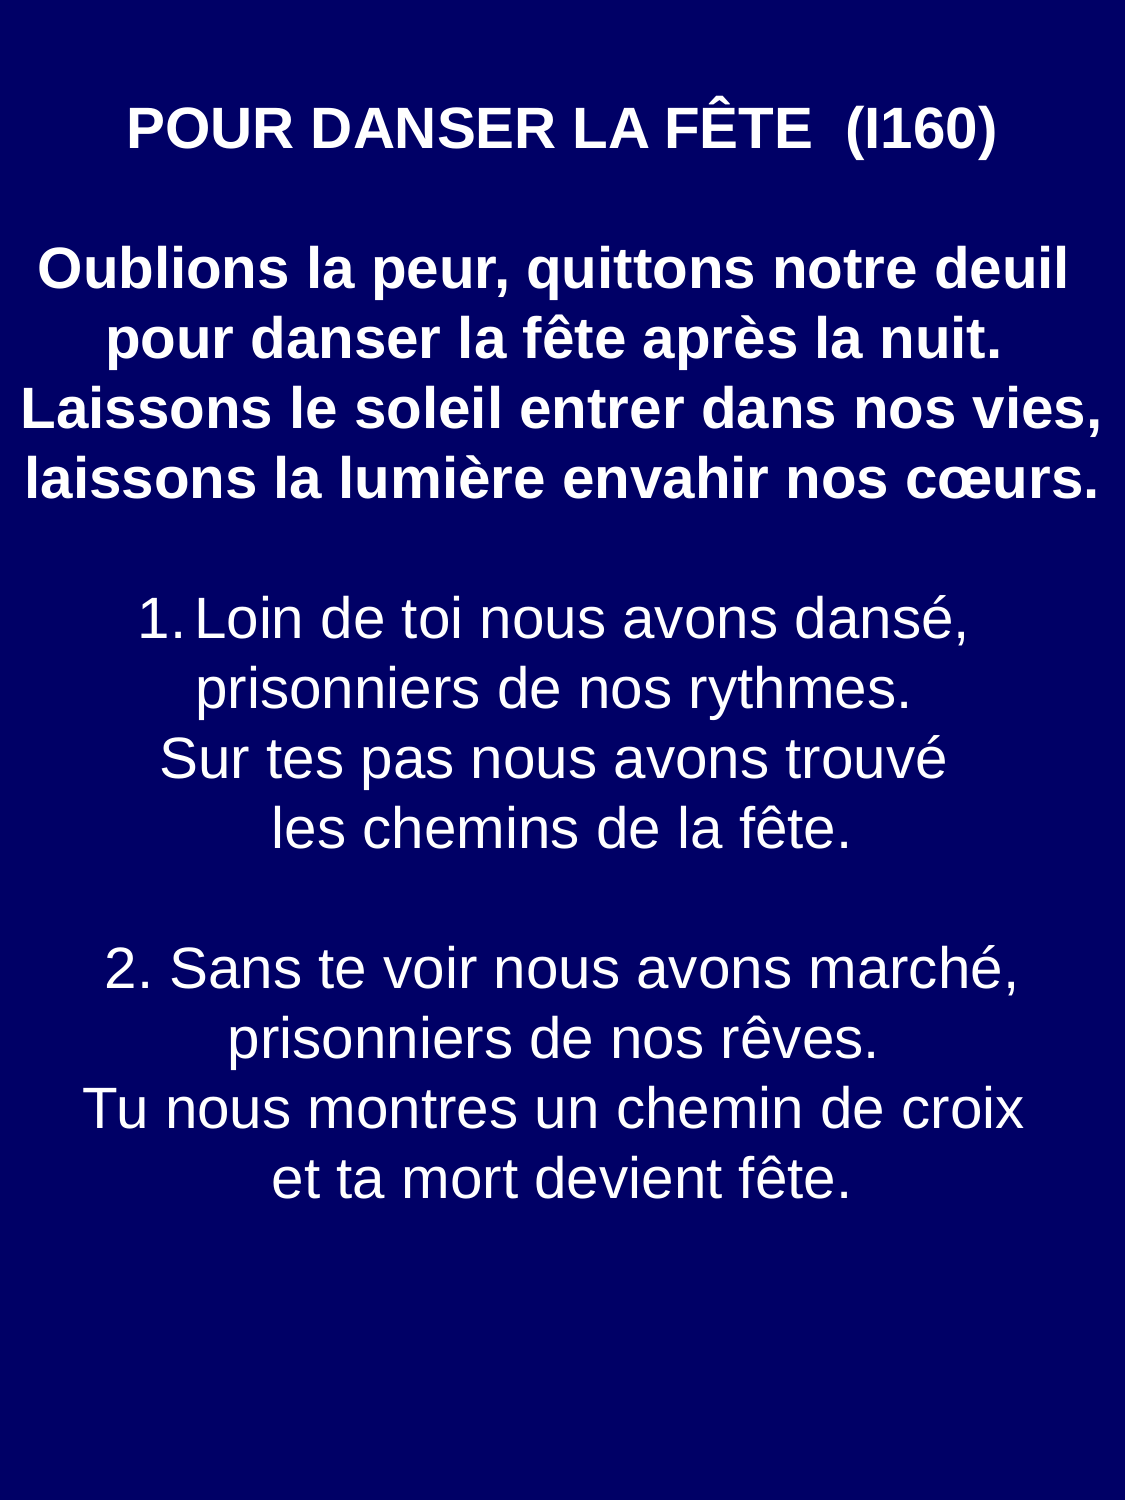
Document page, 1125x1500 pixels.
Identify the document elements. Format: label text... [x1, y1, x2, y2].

text_box POUR DANSER LA FÊTE (I160) Oublions la peur, quittons notre deuil pour danser la fête après la nuit. Laissons le soleil entrer dans nos vies, laissons la lumière envahir nos cœurs. Loin de toi nous avons dansé, prisonniers de nos rythmes. Sur tes pas nous avons trouvé les chemins de la fête. 2. Sans te voir nous avons marché, prisonniers de nos rêves. Tu nous montres un chemin de croix et ta mort devient fête. [0, 82, 1125, 1277]
